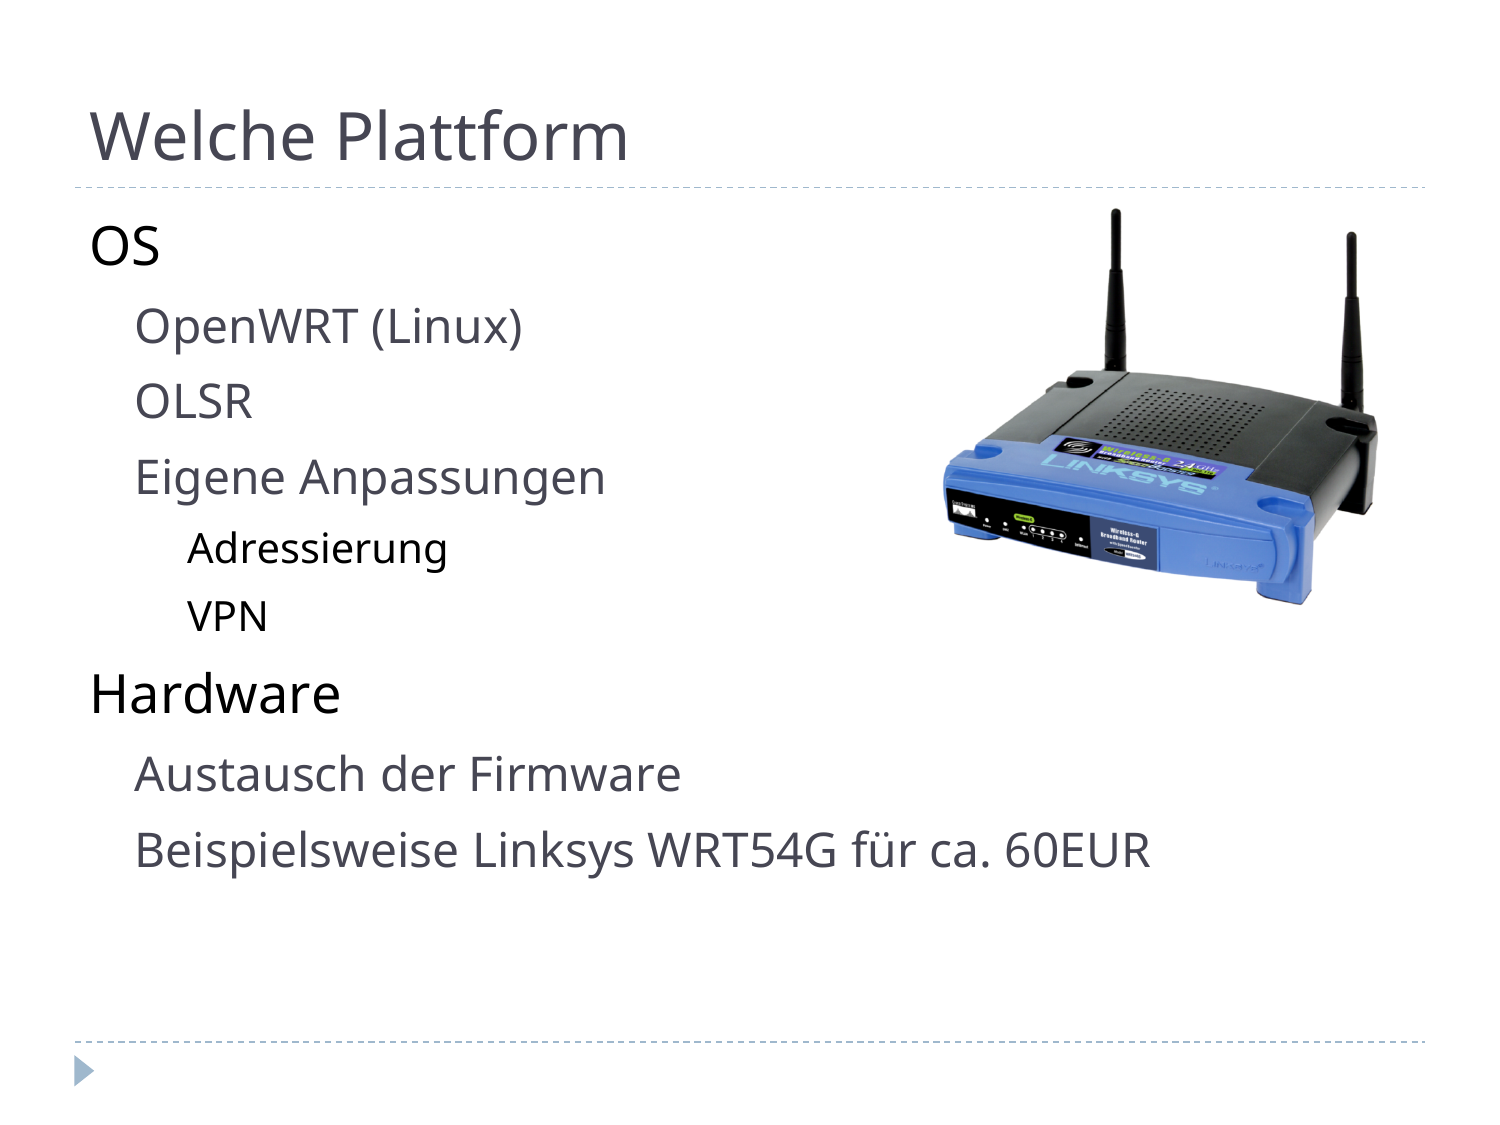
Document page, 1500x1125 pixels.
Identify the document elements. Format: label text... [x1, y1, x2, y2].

list OS OpenWRT (Linux) OLSR Eigene Anpassungen Adressierung VPN Hardware Austausch der Firmware Beispielsweise Linksys WRT54G für ca. 60EUR [75, 200, 1426, 1010]
title Welche Plattform [75, 24, 1426, 188]
picture [937, 199, 1385, 609]
